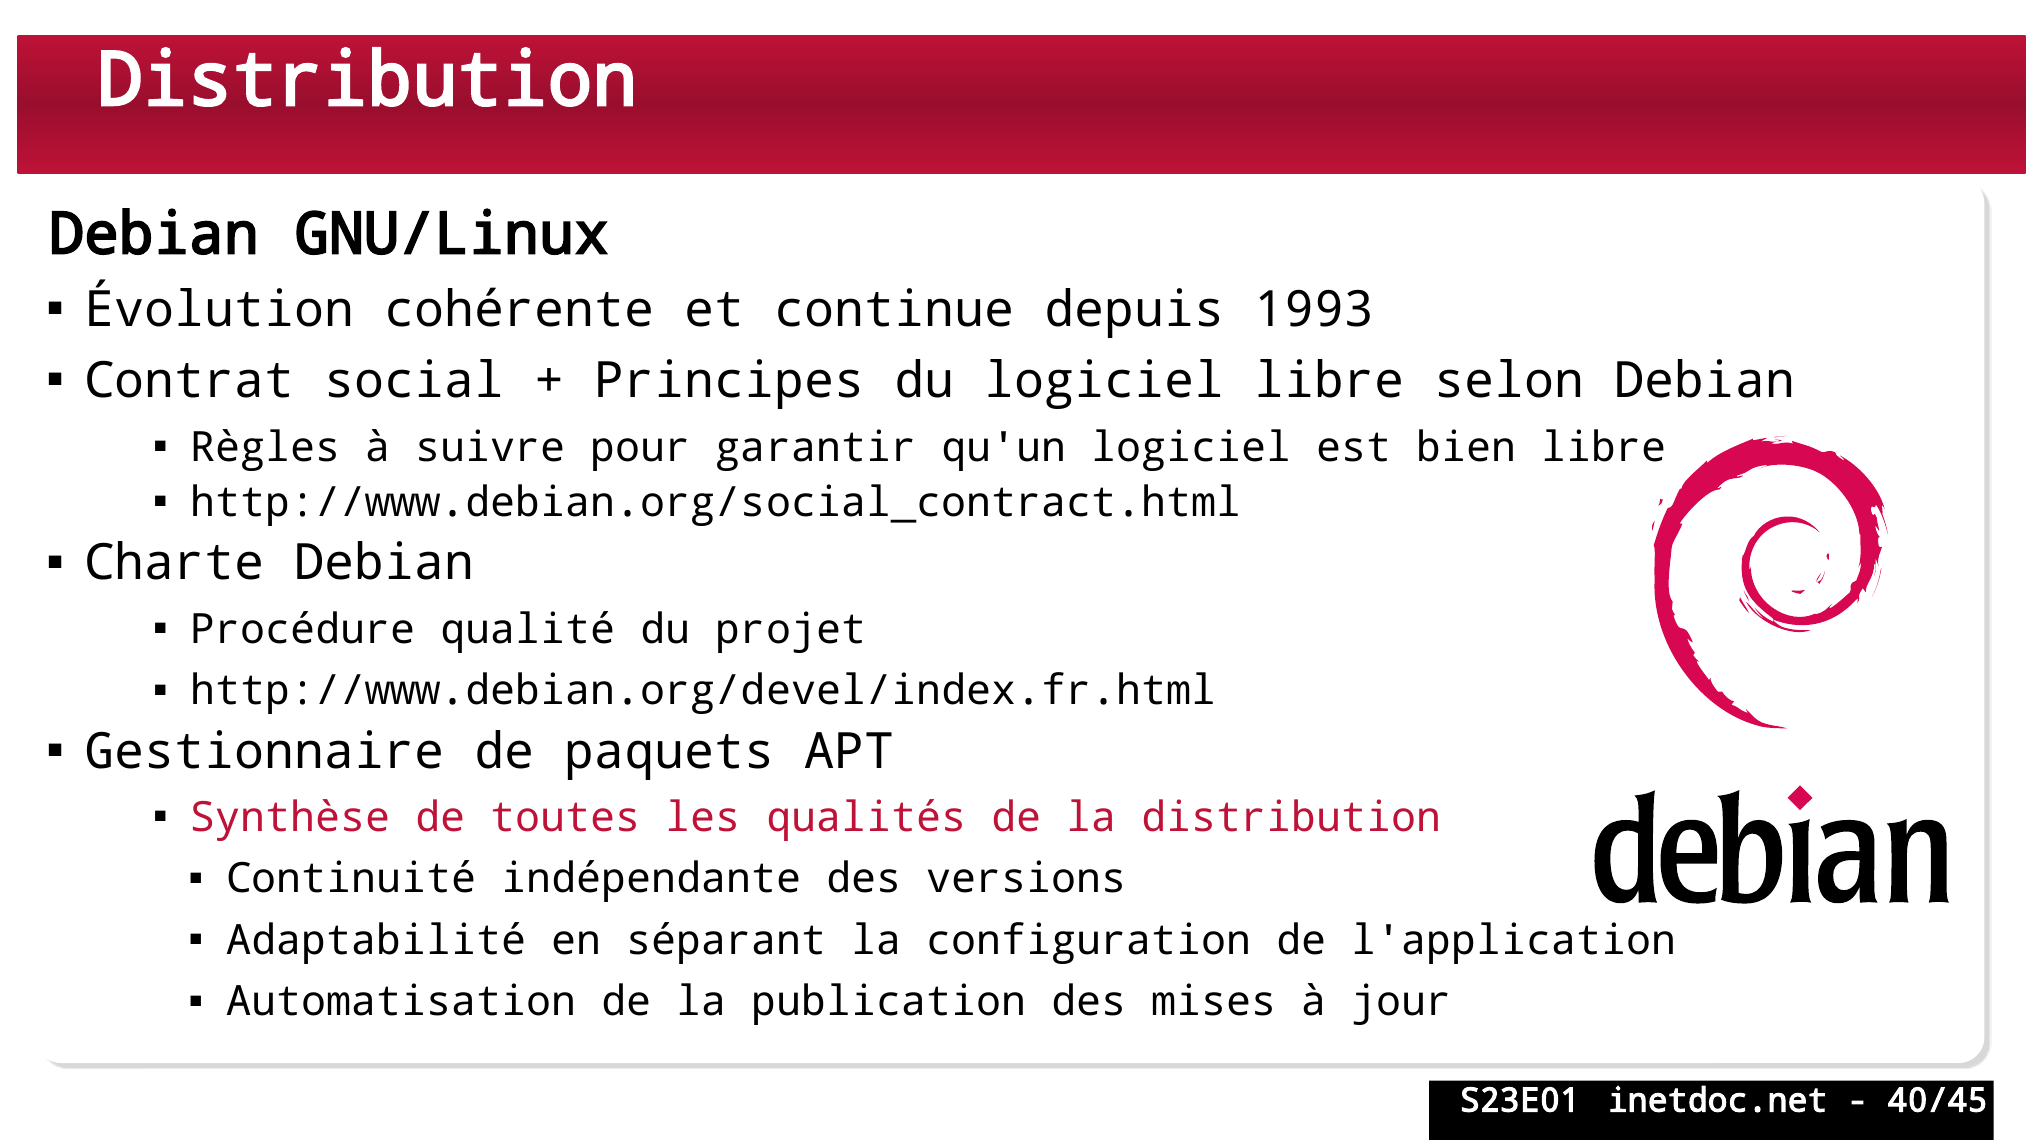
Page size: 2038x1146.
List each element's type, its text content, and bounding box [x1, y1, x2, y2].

text_box S23E01 inetdoc.net - <numéro>/45 [1429, 1080, 1994, 1140]
text_box Distribution [17, 35, 2026, 174]
picture [1594, 435, 1949, 904]
text_box Debian GNU/Linux Évolution cohérente et continue depuis 1993 Contrat social + Principes du logiciel libre selon Debian Règles à suivre pour garantir qu'un logiciel est bien libre http://www.debian.org/social_contract.html Charte Debian Procédure qualité du projet http://www.debian.org/devel/index.fr.html Gestionnaire de paquets APT Synthèse de toutes les qualités de la distribution Continuité indépendante des versions Adaptabilité en séparant la configuration de l'application Automatisation de la publication des mises à jour [35, 177, 1985, 1064]
